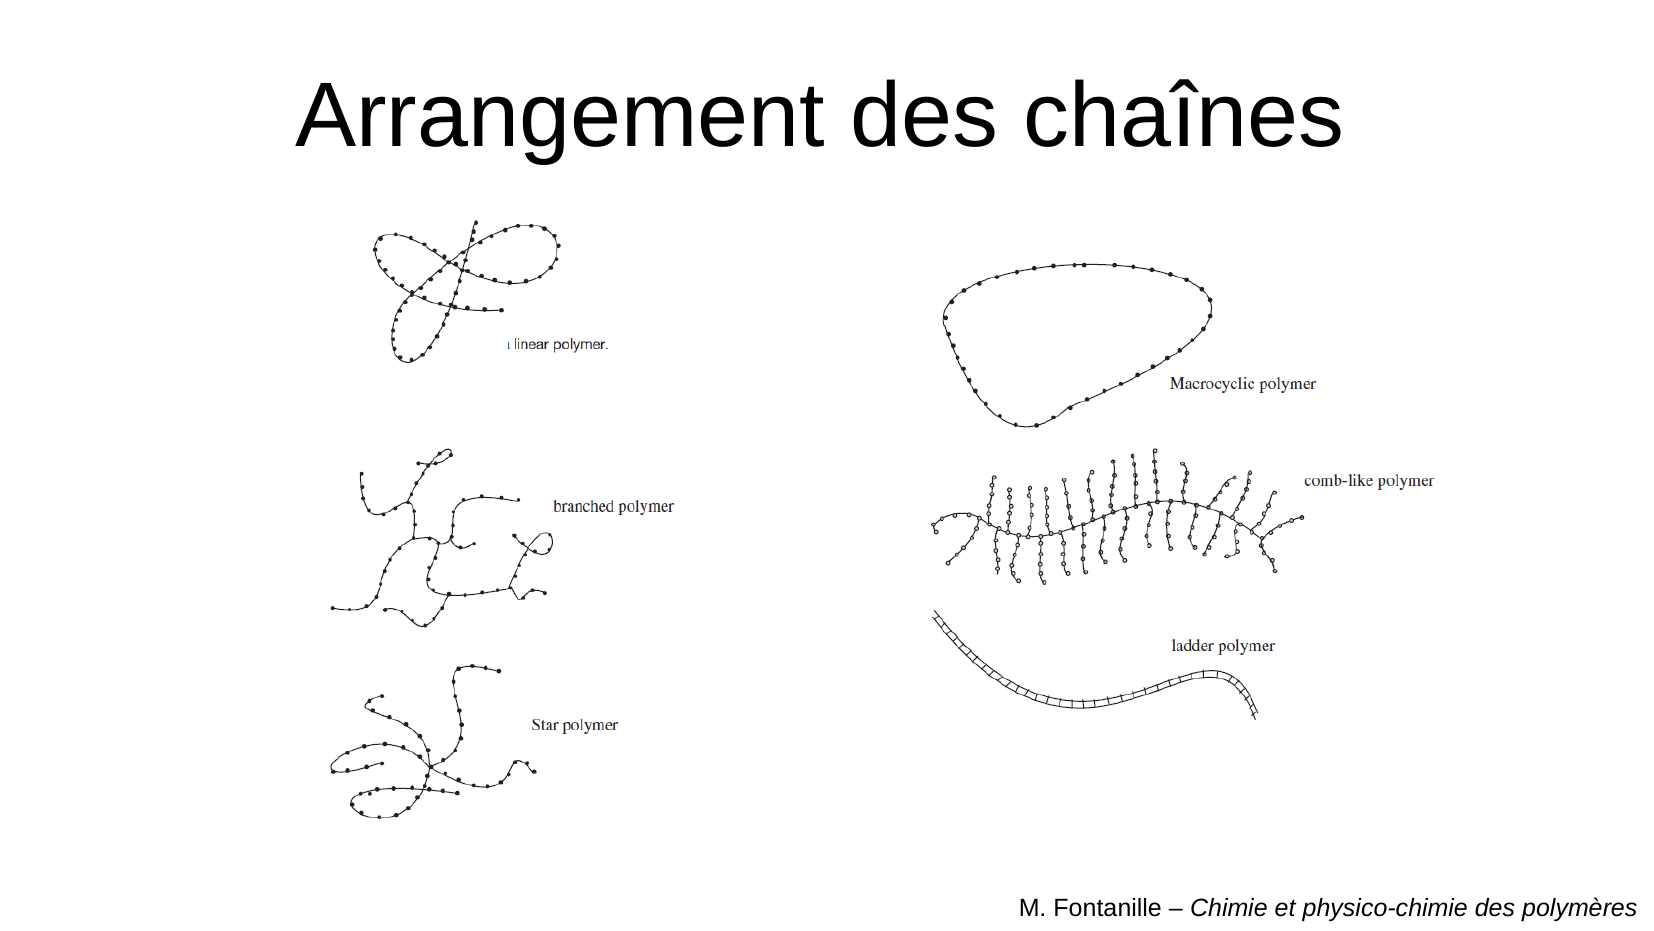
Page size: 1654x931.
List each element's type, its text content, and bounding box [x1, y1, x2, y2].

picture [232, 200, 686, 380]
picture [307, 436, 750, 828]
picture [884, 247, 1441, 725]
title Arrangement des chaînes [59, 12, 1583, 218]
text_box M. Fontanille – Chimie et physico-chimie des polymères [1003, 885, 1654, 929]
